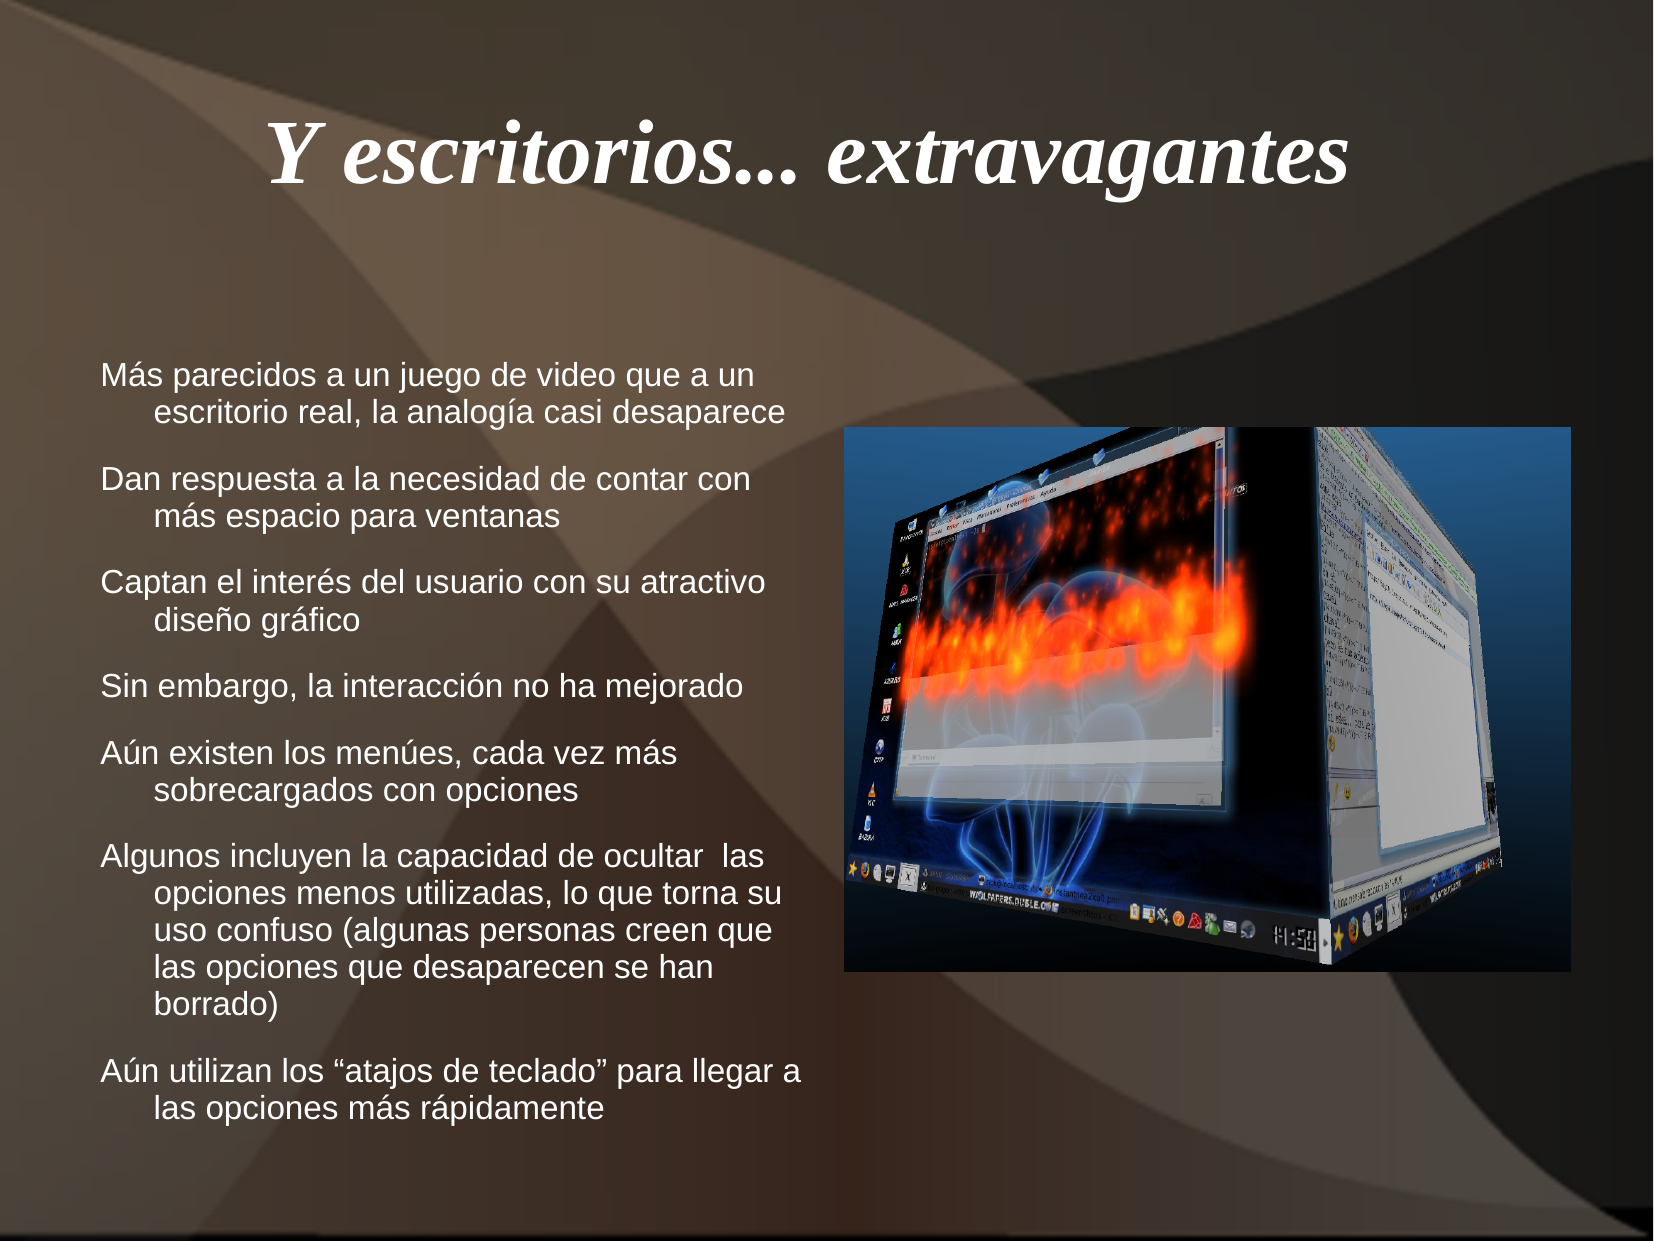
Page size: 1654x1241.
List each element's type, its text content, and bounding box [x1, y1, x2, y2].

picture [0, 0, 1654, 1241]
title Y escritorios... extravagantes [82, 49, 1571, 257]
list Más parecidos a un juego de video que a un escritorio real, la analogía casi desaparece Dan respuesta a la necesidad de contar con más espacio para ventanas Captan el interés del usuario con su atractivo diseño gráfico Sin embargo, la interacción no ha mejorado Aún existen los menúes, cada vez más sobrecargados con opciones Algunos incluyen la capacidad de ocultar las opciones menos utilizadas, lo que torna su uso confuso (algunas personas creen que las opciones que desaparecen se han borrado) Aún utilizan los “atajos de teclado” para llegar a las opciones más rápidamente [82, 290, 809, 1131]
